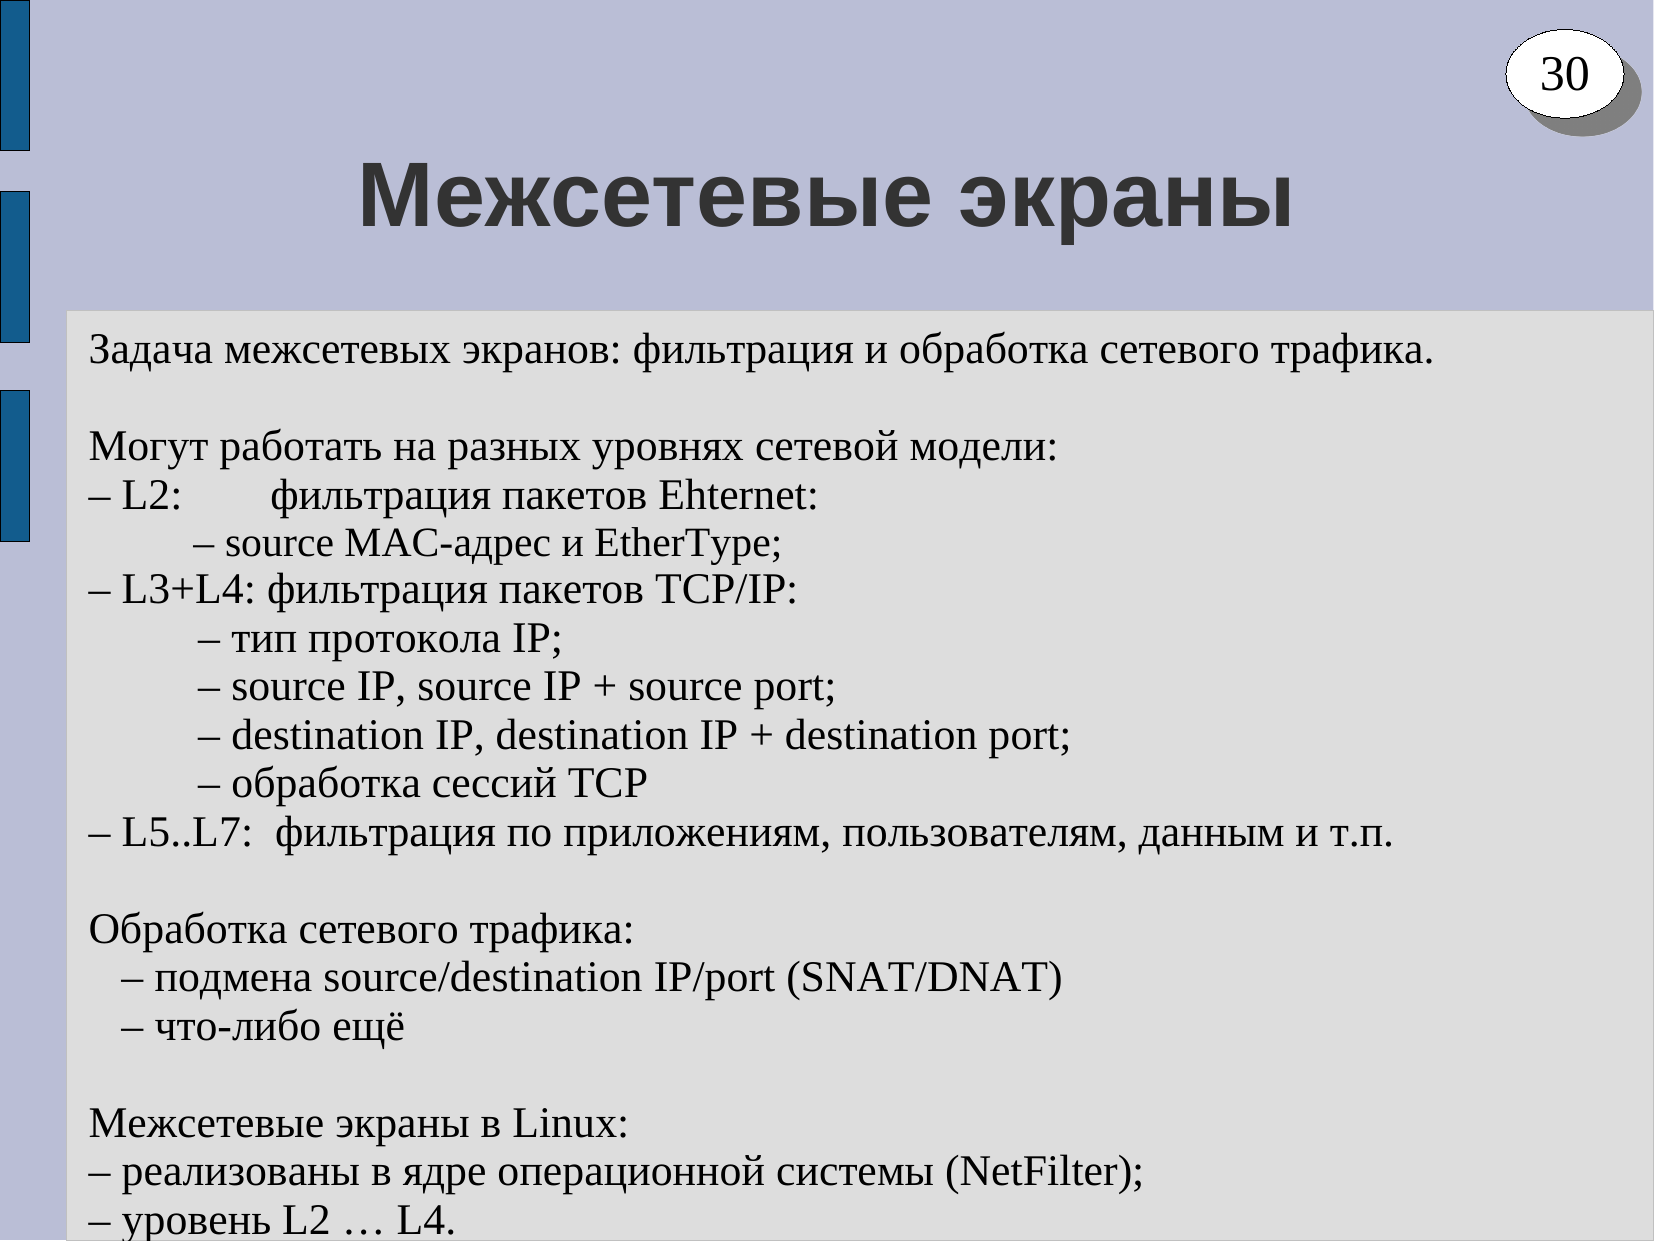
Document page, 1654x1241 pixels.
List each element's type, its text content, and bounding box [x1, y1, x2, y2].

title Межсетевые экраны [121, 91, 1534, 299]
text_box Задача межсетевых экранов: фильтрация и обработка сетевого трафика. Могут работать на разных уровнях сетевой модели: – L2: фильтрация пакетов Ehternet: – source MAC-адрес и EtherType; – L3+L4: фильтрация пакетов TCP/IP: – тип протокола IP; – source IP, source IP + source port; – destination IP, destination IP + destination port; – обработка сессий TCP – L5..L7: фильтрация по приложениям, пользователям, данным и т.п. Обработка сетевого трафика: – подмена source/destination IP/port (SNAT/DNAT) – что-либо ещё Межсетевые экраны в Linux: – реализованы в ядре операционной системы (NetFilter); – уровень L2 … L4. [88, 324, 1565, 1241]
text_box 30 [1505, 29, 1625, 119]
